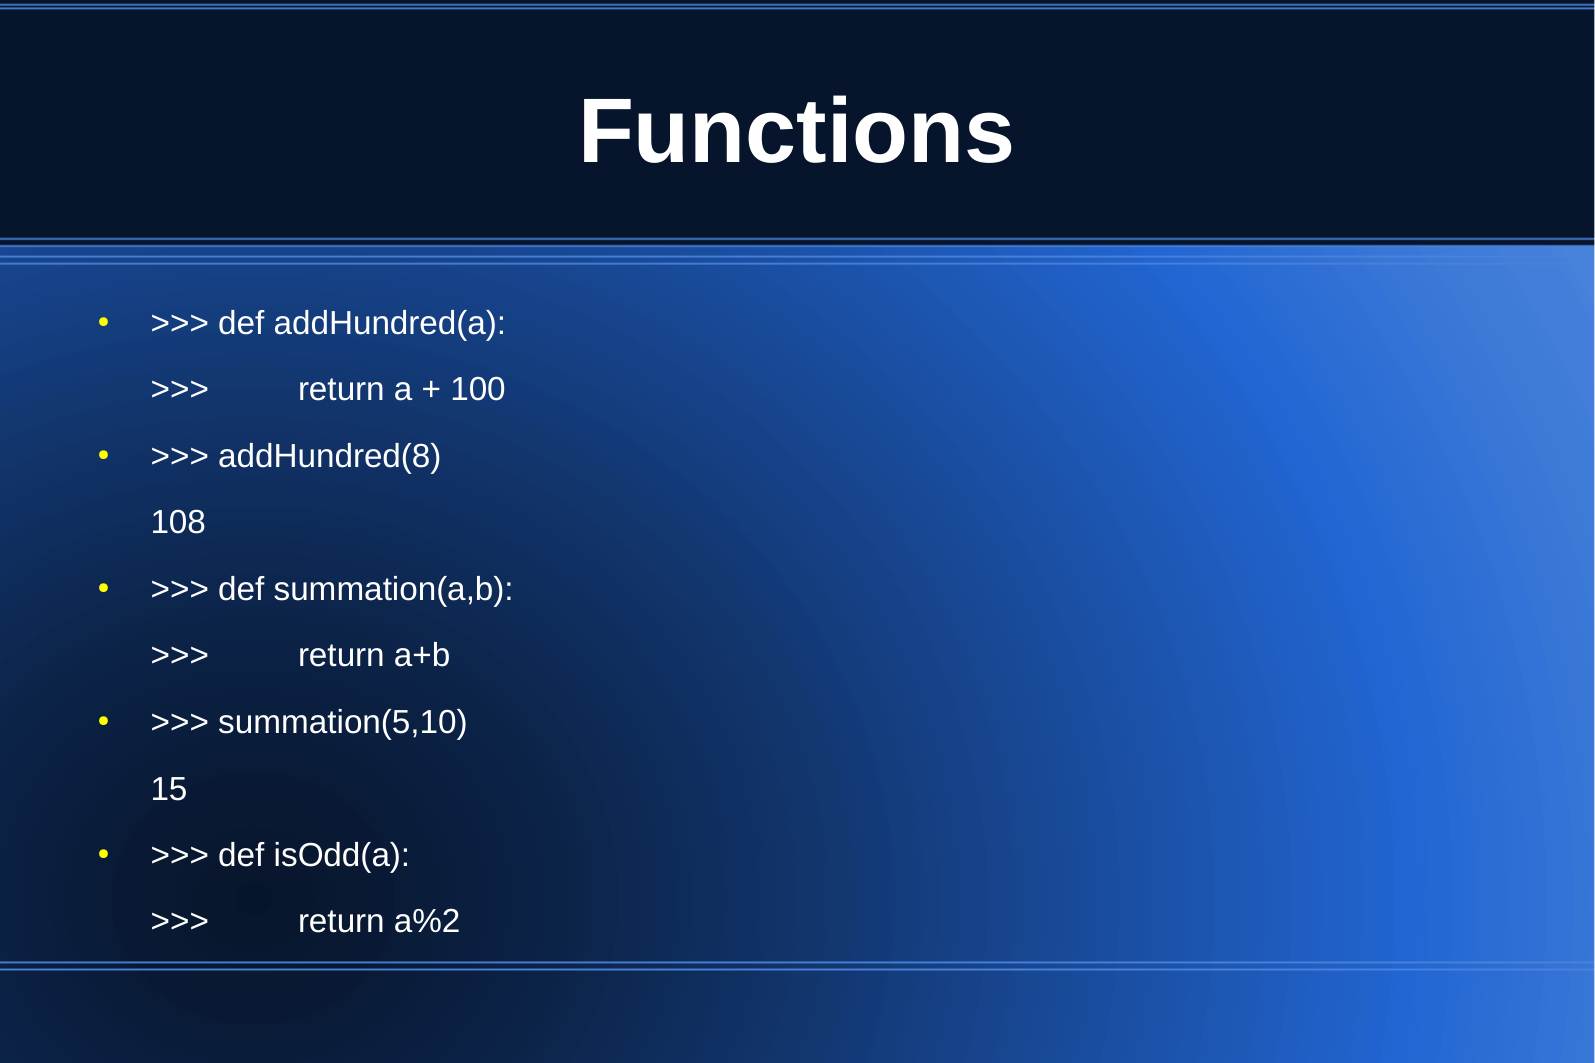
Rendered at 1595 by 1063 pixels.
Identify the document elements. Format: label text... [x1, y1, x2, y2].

list >>> def addHundred(a): >>> return a + 100 >>> addHundred(8) 108 >>> def summation(a,b): >>> return a+b >>> summation(5,10) 15 >>> def isOdd(a): >>> return a%2 [79, 304, 1515, 1010]
title Functions [79, 49, 1515, 213]
picture [0, 0, 1595, 1063]
